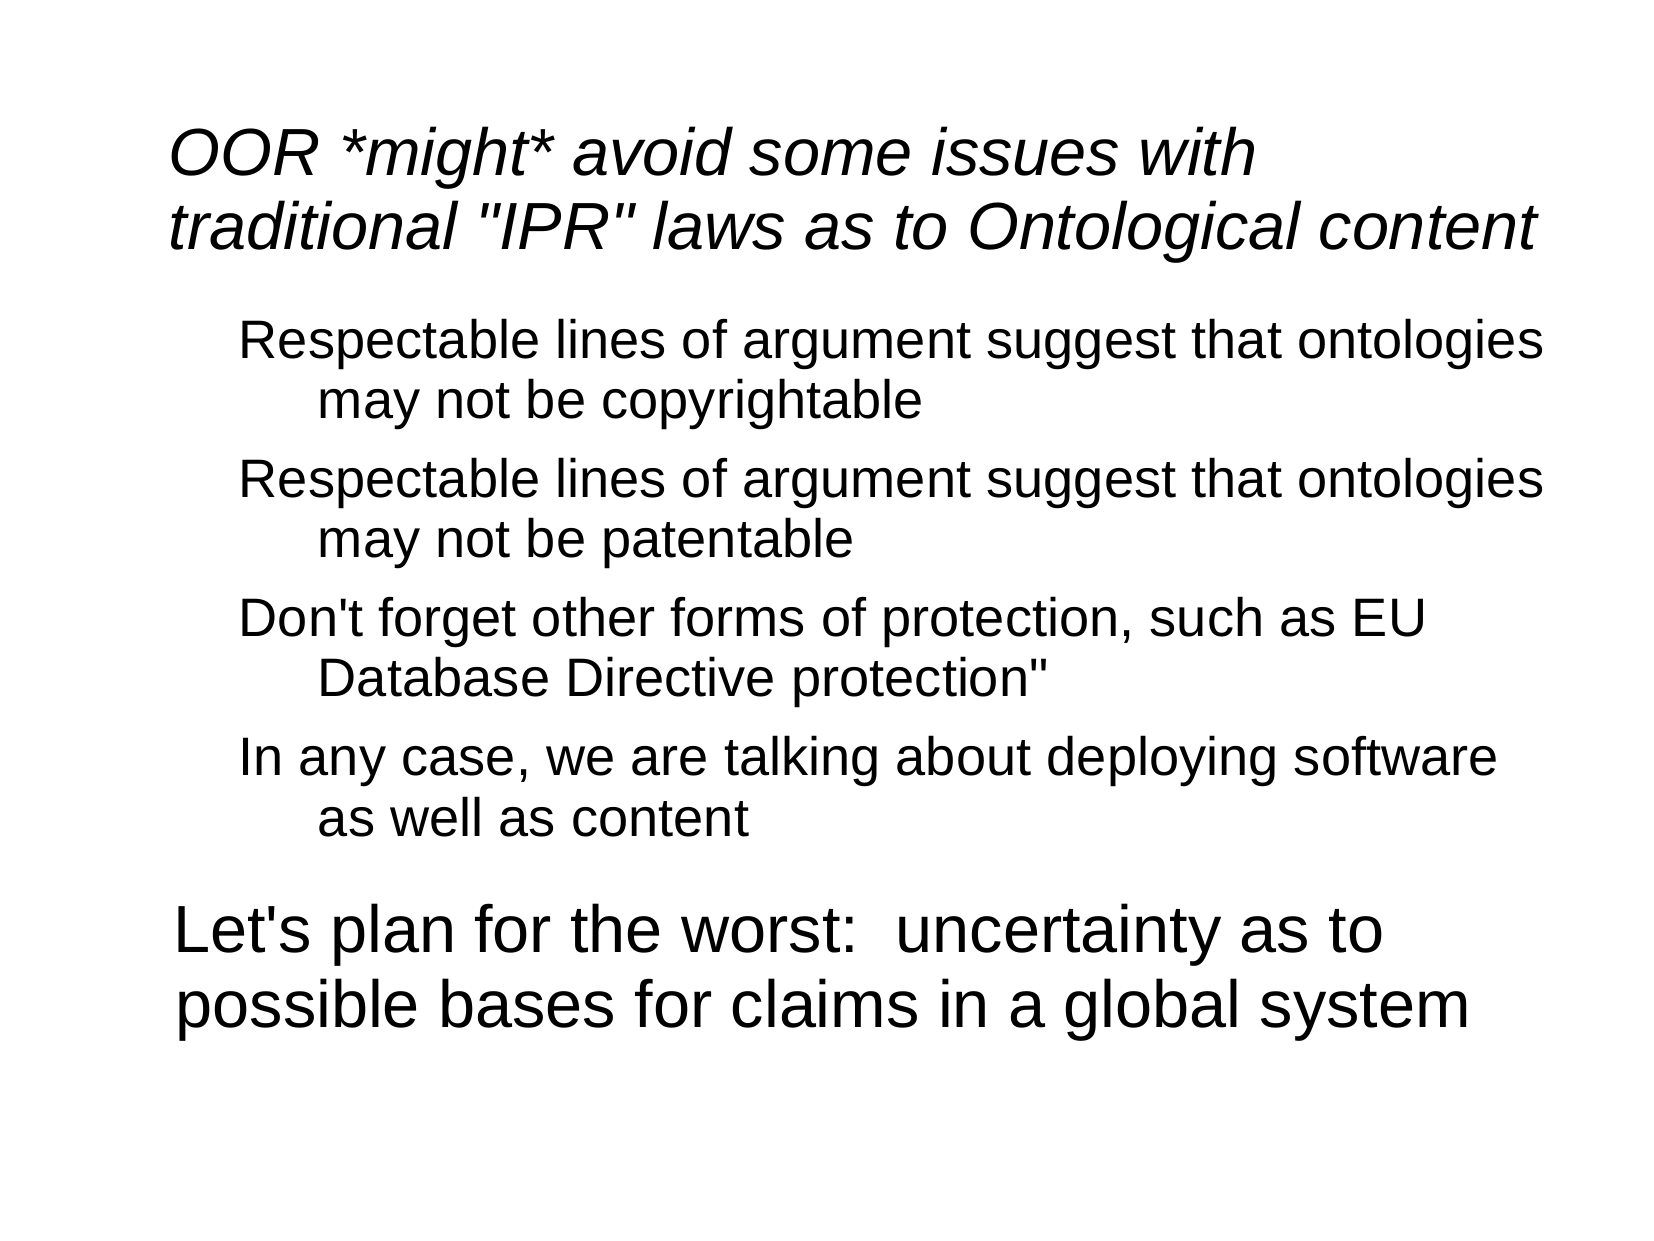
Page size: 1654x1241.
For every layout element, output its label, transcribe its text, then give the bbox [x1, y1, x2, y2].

text_box OOR *might* avoid some issues with traditional "IPR" laws as to Ontological content Respectable lines of argument suggest that ontologies may not be copyrightable Respectable lines of argument suggest that ontologies may not be patentable Don't forget other forms of protection, such as EU Database Directive protection" In any case, we are talking about deploying software as well as content Let's plan for the worst: uncertainty as to possible bases for claims in a global system [153, 107, 1570, 1073]
text_box [664, 359, 779, 482]
